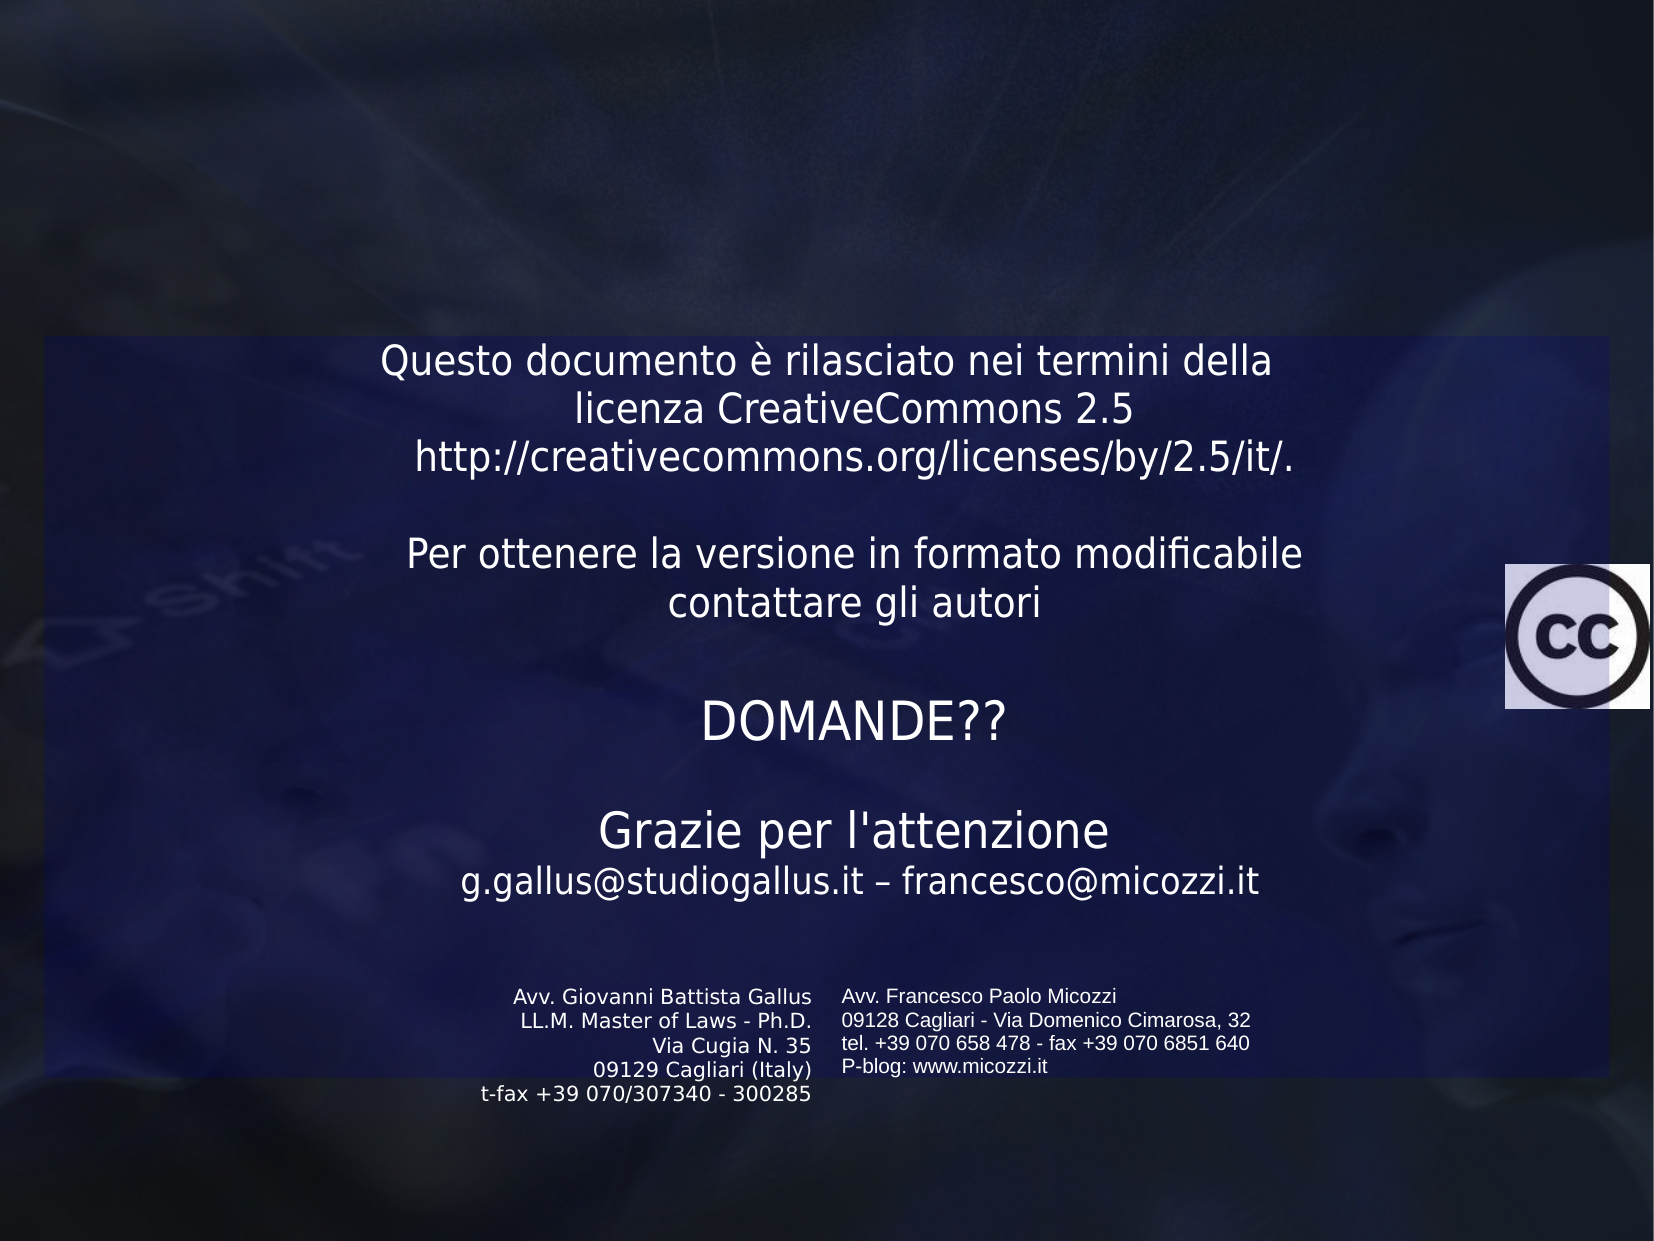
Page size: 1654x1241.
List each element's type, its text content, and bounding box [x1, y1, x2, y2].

picture [0, 0, 1654, 1241]
title Questo documento è rilasciato nei termini della licenza CreativeCommons 2.5 http://creativecommons.org/licenses/by/2.5/it/. Per ottenere la versione in formato modificabile contattare gli autori DOMANDE?? Grazie per l'attenzione g.gallus@studiogallus.it – francesco@micozzi.it [44, 336, 1610, 1078]
table_header Avv. Giovanni Battista Gallus LL.M. Master of Laws - Ph.D. Via Cugia N. 35 09129 Cagliari (Italy) t-fax +39 070/307340 - 300285 [265, 978, 827, 1123]
table_header Avv. Francesco Paolo Micozzi 09128 Cagliari - Via Domenico Cimarosa, 32 tel. +39 070 658 478 - fax +39 070 6851 640 P-blog: www.micozzi.it [827, 978, 1389, 1123]
